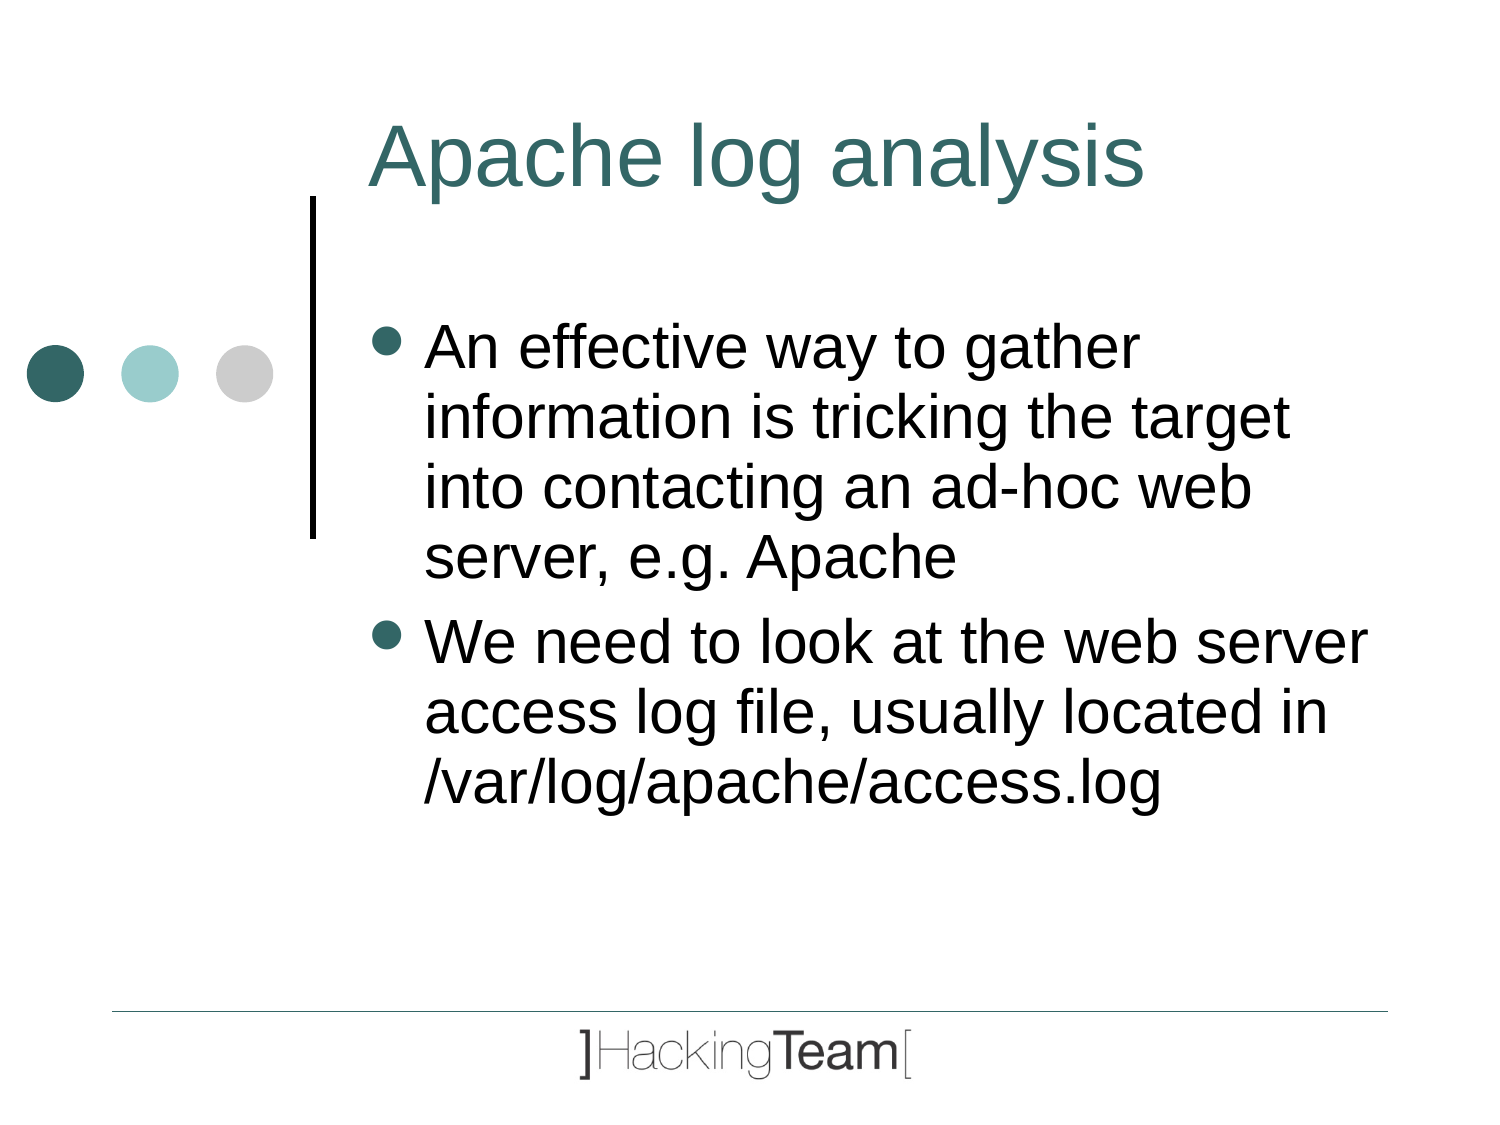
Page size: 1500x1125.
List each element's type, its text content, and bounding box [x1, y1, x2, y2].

title Apache log analysis [249, 38, 1401, 275]
list An effective way to gather information is tricking the target into contacting an ad-hoc web server, e.g. Apache We need to look at the web server access log file, usually located in /var/log/apache/access.log [249, 312, 1401, 1041]
picture [574, 1041, 916, 1084]
